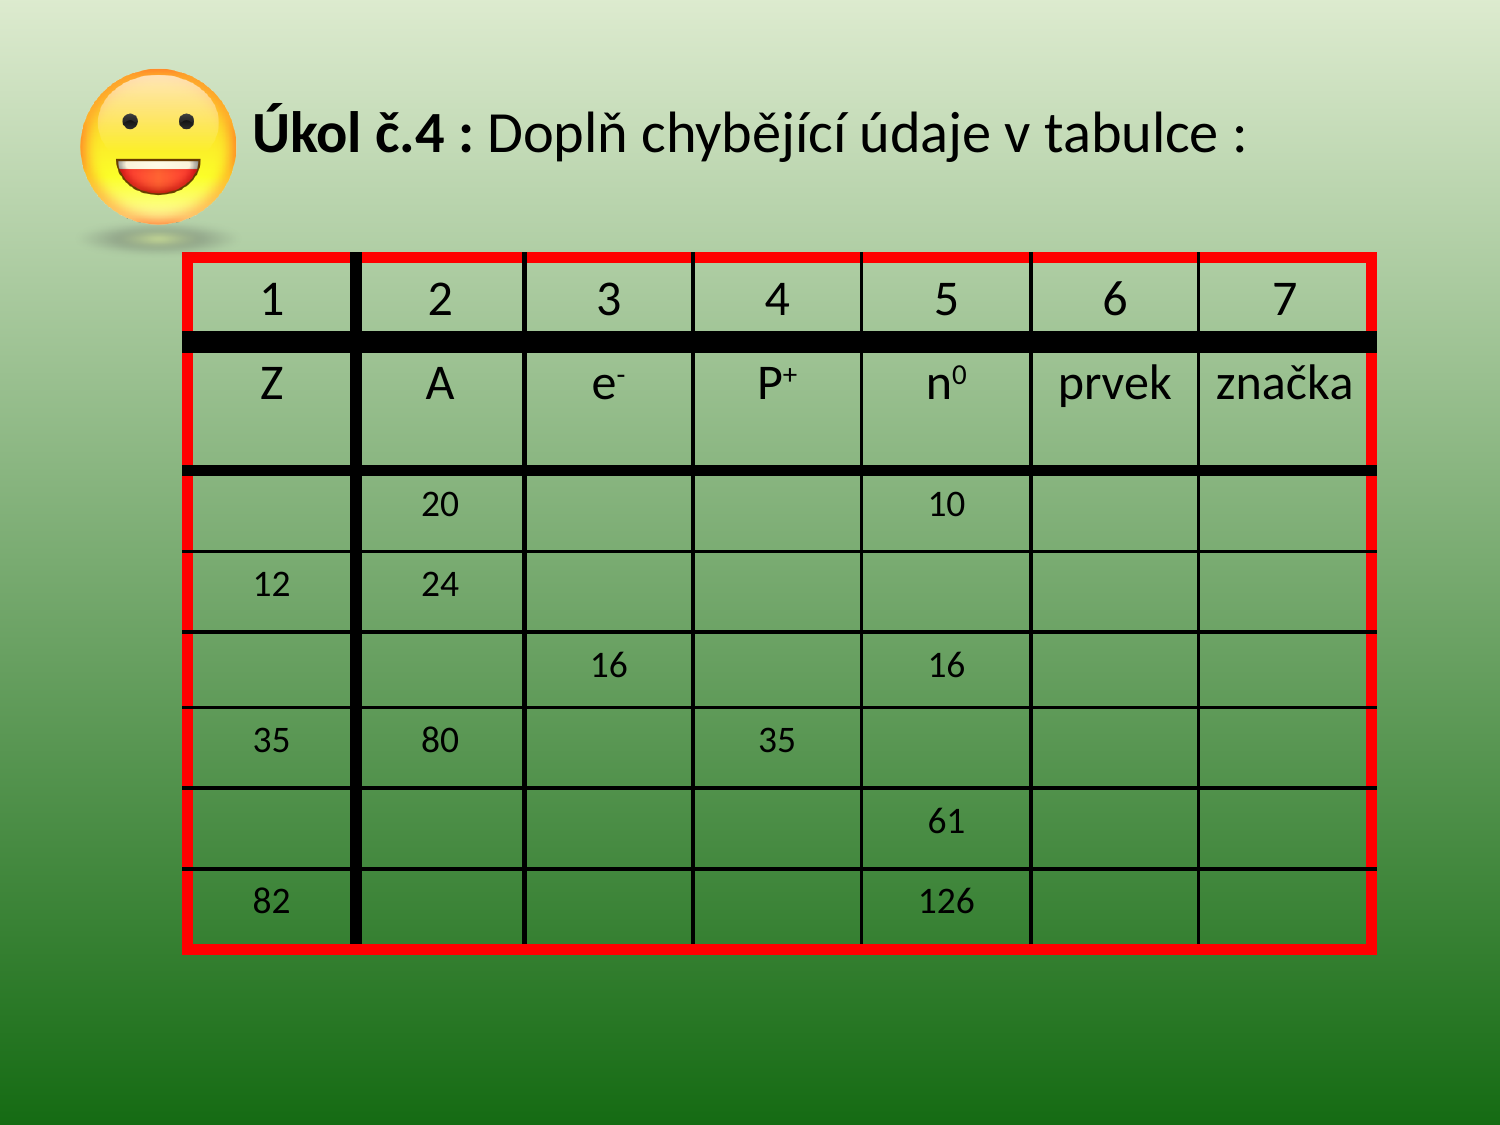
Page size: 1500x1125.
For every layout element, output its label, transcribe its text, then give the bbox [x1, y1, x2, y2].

table_cell 82 [193, 871, 350, 944]
table_cell n0 [863, 353, 1029, 465]
table_cell Z [193, 353, 350, 465]
table_cell 16 [863, 634, 1029, 706]
table_cell [863, 553, 1029, 630]
table_cell e- [527, 353, 691, 465]
table_cell [1200, 709, 1366, 786]
table_cell [695, 553, 860, 630]
title Úkol č.4 : Doplň chybějící údaje v tabulce : [82, 35, 1433, 223]
table_cell [863, 709, 1029, 786]
table_header 6 [1033, 263, 1197, 331]
table_cell [527, 553, 691, 630]
table_cell [1033, 634, 1197, 706]
table_cell 24 [362, 553, 522, 630]
table_cell [1033, 790, 1197, 867]
table_cell [695, 476, 860, 550]
table_cell [527, 790, 691, 867]
table_cell [695, 634, 860, 706]
table_header 5 [863, 263, 1029, 331]
table_cell [1033, 553, 1197, 630]
table_cell [1200, 871, 1366, 944]
table_cell značka [1200, 353, 1366, 465]
table_cell P+ [695, 353, 860, 465]
table_cell [193, 790, 350, 867]
table_cell 80 [362, 709, 522, 786]
table_cell 16 [527, 634, 691, 706]
table_header 4 [695, 263, 860, 331]
table_cell [362, 790, 522, 867]
table_cell [1200, 634, 1366, 706]
table_cell [1200, 790, 1366, 867]
table_cell [695, 871, 860, 944]
picture [58, 58, 258, 258]
table_cell 20 [362, 476, 522, 550]
table_cell [695, 790, 860, 867]
table_cell [362, 871, 522, 944]
table_cell A [362, 353, 522, 465]
table_header 7 [1200, 263, 1366, 331]
table_cell [1200, 476, 1366, 550]
table_cell 10 [863, 476, 1029, 550]
table_header 2 [362, 263, 522, 331]
table_cell 35 [193, 709, 350, 786]
table_cell [193, 634, 350, 706]
table_cell 12 [193, 553, 350, 630]
table_cell 61 [863, 790, 1029, 867]
table_cell 35 [695, 709, 860, 786]
table_cell prvek [1033, 353, 1197, 465]
table_header 3 [527, 263, 691, 331]
table_cell [527, 709, 691, 786]
table_cell 126 [863, 871, 1029, 944]
table_cell [193, 476, 350, 550]
table_cell [1033, 871, 1197, 944]
table_cell [1200, 553, 1366, 630]
table_cell [527, 476, 691, 550]
table_header 1 [193, 263, 350, 331]
table_cell [1033, 709, 1197, 786]
table_cell [362, 634, 522, 706]
table_cell [527, 871, 691, 944]
table_cell [1033, 476, 1197, 550]
